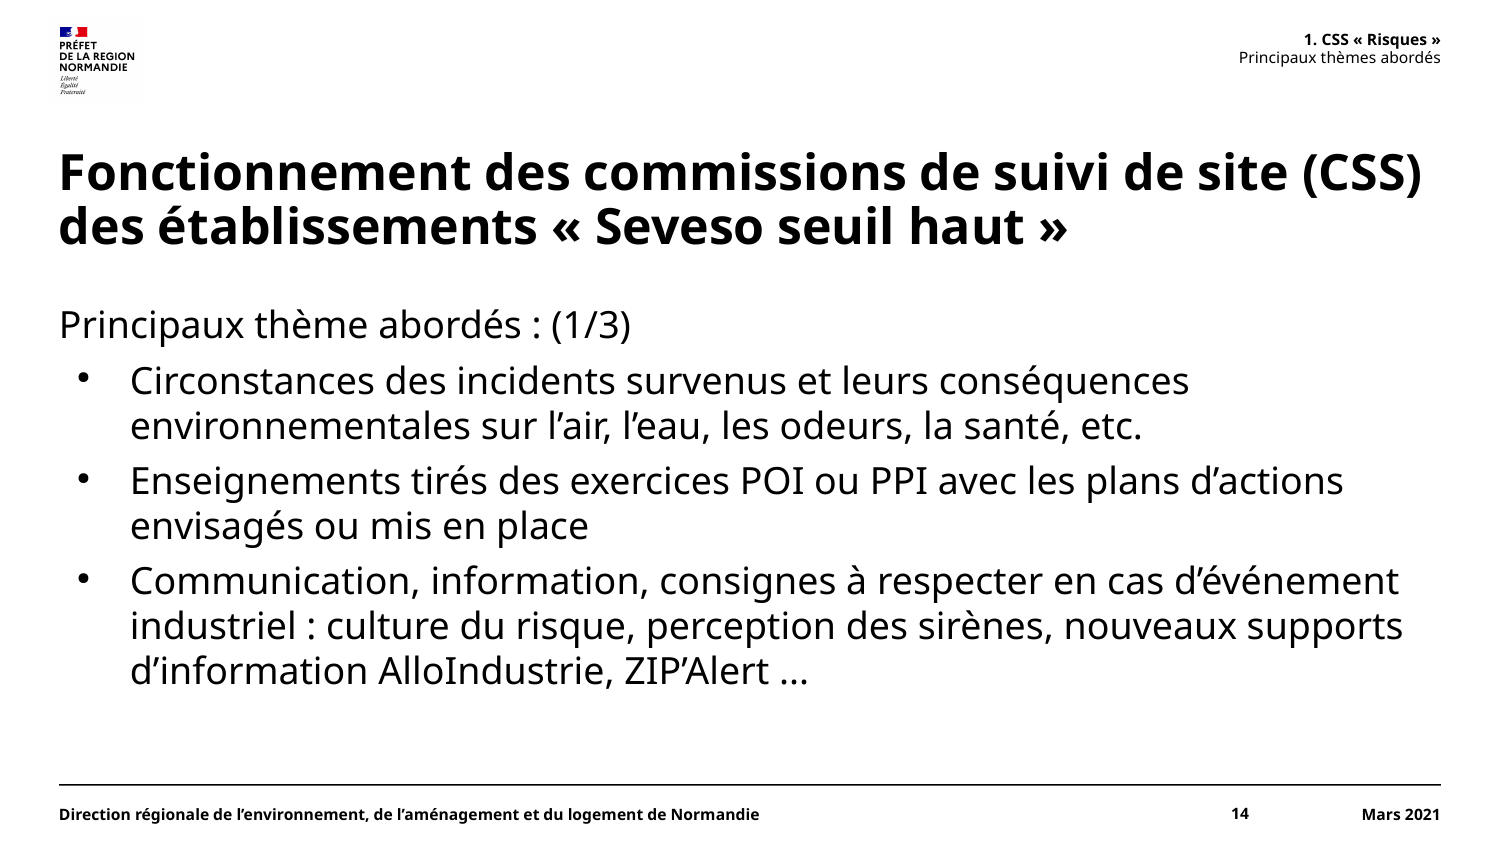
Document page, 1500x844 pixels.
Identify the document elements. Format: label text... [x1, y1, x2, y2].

list CSS « Risques » Principaux thèmes abordés [543, 29, 1441, 89]
slide_number <numéro> [1027, 784, 1249, 844]
footer Direction régionale de l’environnement, de l’aménagement et du logement de Normandie [59, 784, 1027, 844]
list Principaux thème abordés : (1/3) Circonstances des incidents survenus et leurs conséquences environnementales sur l’air, l’eau, les odeurs, la santé, etc. Enseignements tirés des exercices POI ou PPI avec les plans d’actions envisagés ou mis en place Communication, information, consignes à respecter en cas d’événement industriel : culture du risque, perception des sirènes, nouveaux supports d’information AlloIndustrie, ZIP’Alert ... [59, 301, 1454, 724]
title Fonctionnement des commissions de suivi de site (CSS) des établissements « Seveso seuil haut » [59, 147, 1441, 266]
slide_number Mars 2021 [1249, 784, 1441, 844]
picture [50, 17, 144, 104]
